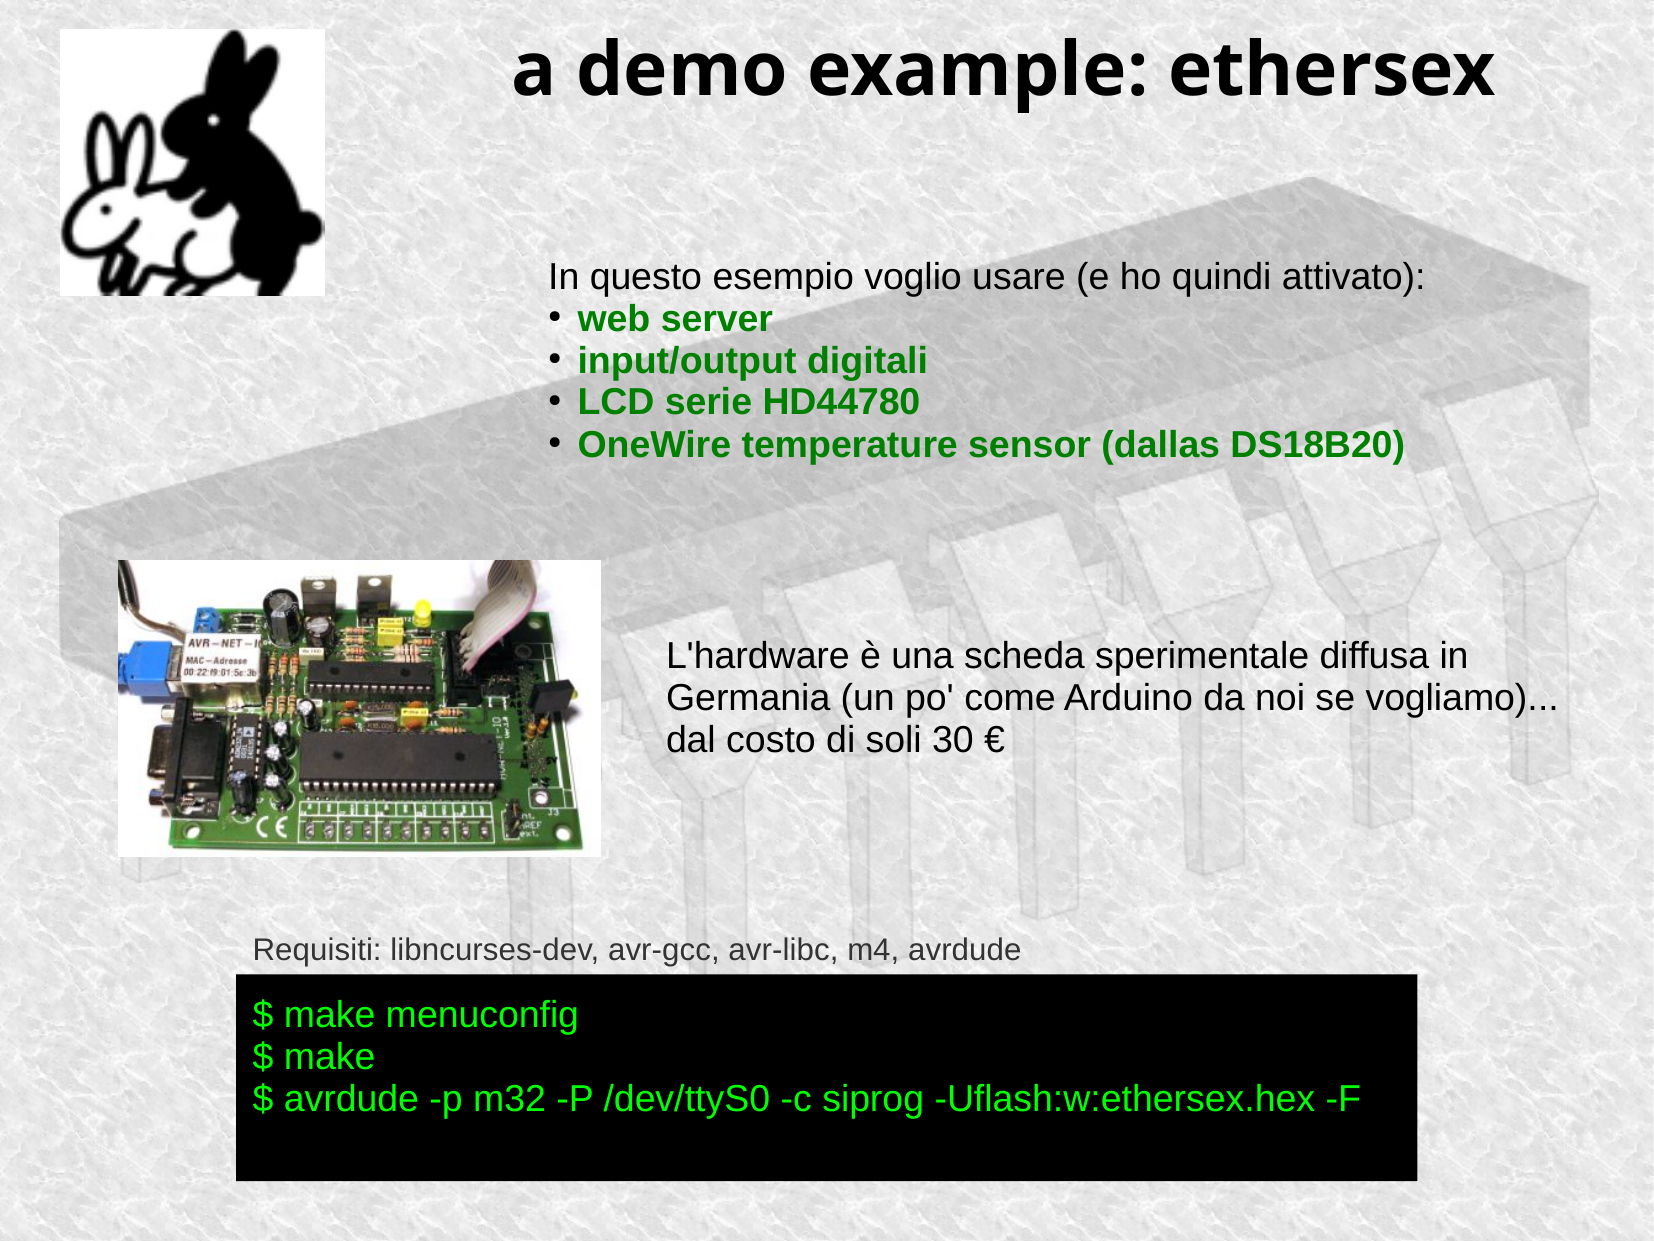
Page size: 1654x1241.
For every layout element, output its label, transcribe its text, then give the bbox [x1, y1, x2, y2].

title a demo example: ethersex [383, 0, 1625, 163]
text_box In questo esempio voglio usare (e ho quindi attivato): web server input/output digitali LCD serie HD44780 OneWire temperature sensor (dallas DS18B20) [531, 247, 1565, 473]
picture [0, 0, 1654, 1241]
text_box Requisiti: libncurses-dev, avr-gcc, avr-libc, m4, avrdude [236, 924, 1211, 975]
text_box $ make menuconfig $ make $ avrdude -p m32 -P /dev/ttyS0 -c siprog -Uflash:w:ethersex.hex -F [236, 974, 1418, 1182]
text_box L'hardware è una scheda sperimentale diffusa in Germania (un po' come Arduino da noi se vogliamo)... dal costo di soli 30 € [649, 626, 1595, 768]
